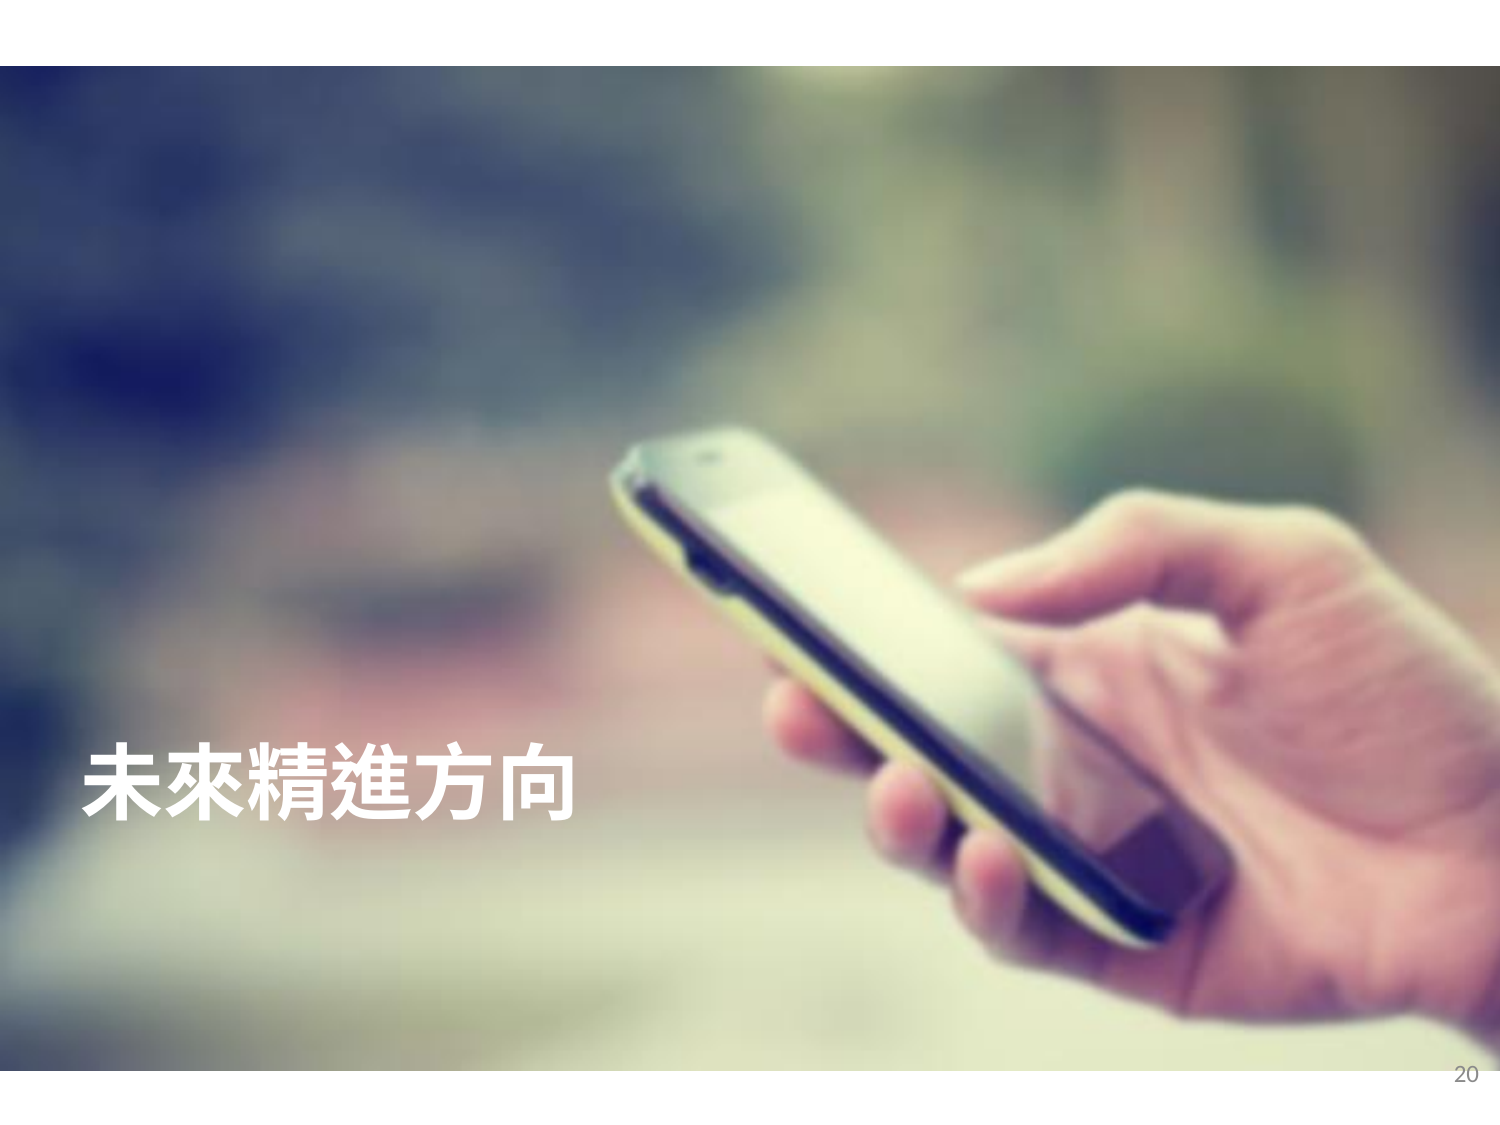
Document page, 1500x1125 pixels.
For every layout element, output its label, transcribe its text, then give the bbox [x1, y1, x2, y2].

title 未來精進方向 [64, 722, 1394, 947]
slide_number <編號> [1144, 1042, 1495, 1103]
picture [0, 66, 1500, 1071]
